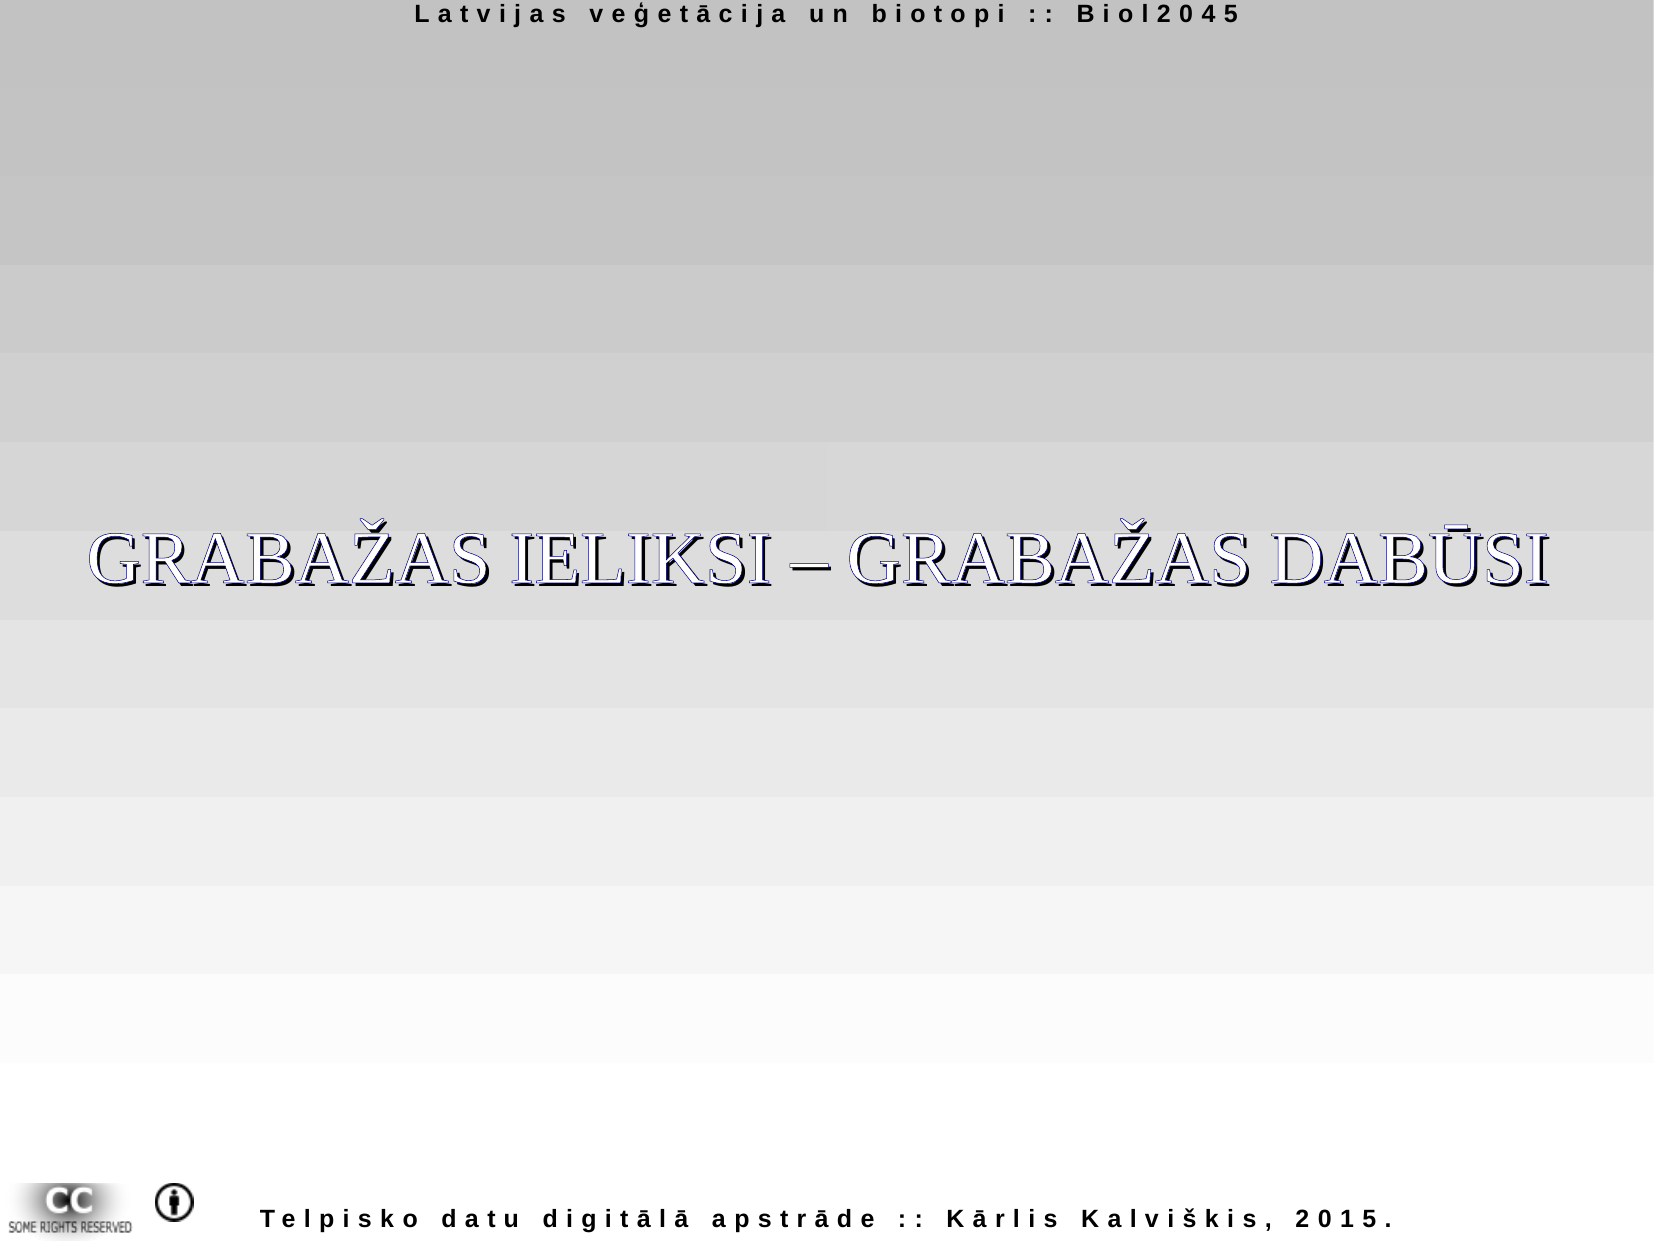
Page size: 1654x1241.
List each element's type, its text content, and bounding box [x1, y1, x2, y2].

picture [0, 0, 1654, 1241]
text_box GRABAŽAS IELIKSI – GRABAŽAS DABŪSI [86, 516, 1568, 618]
